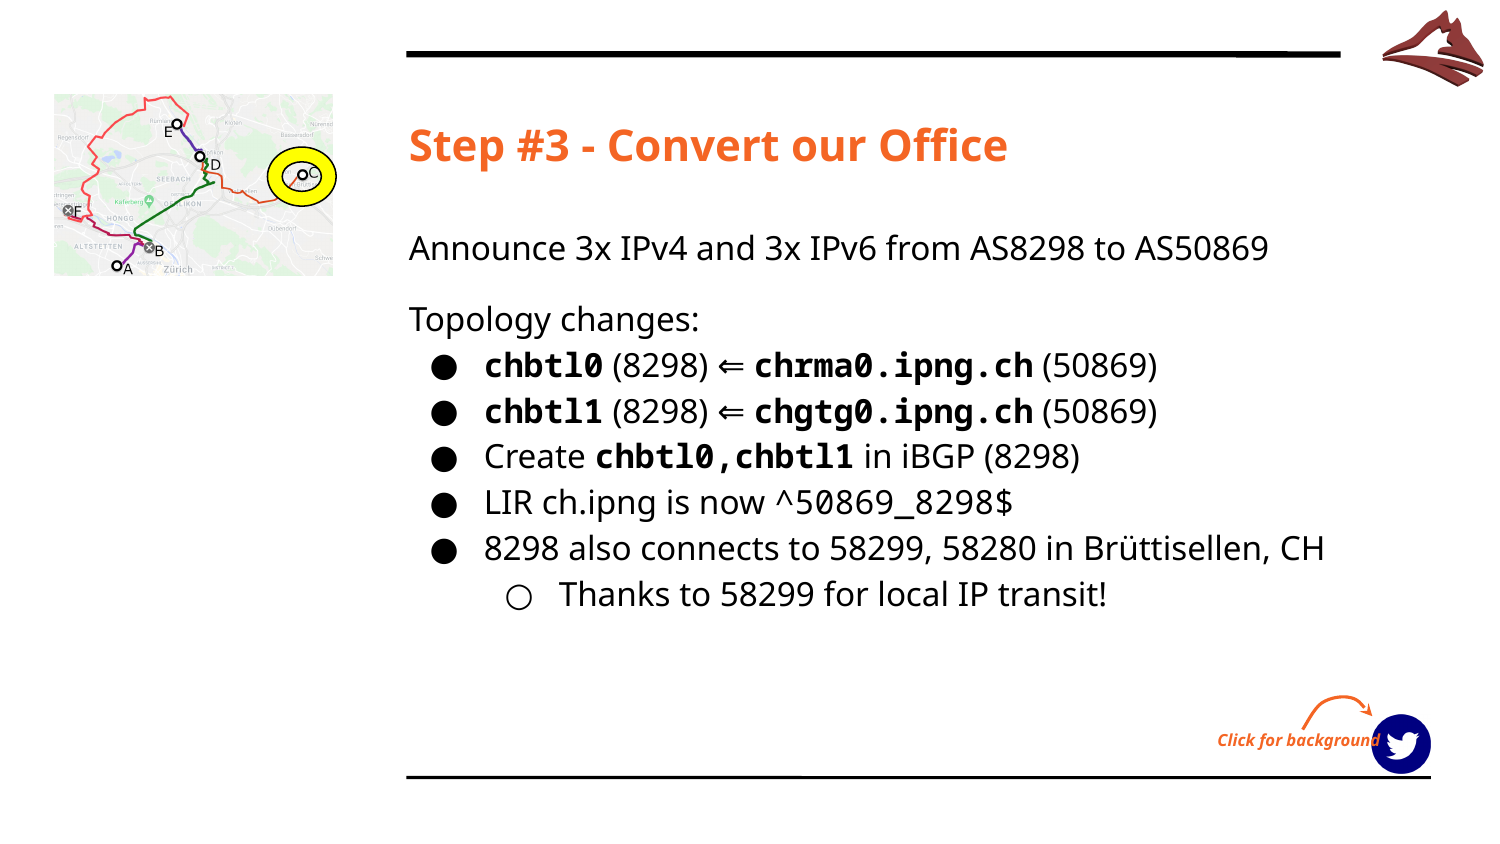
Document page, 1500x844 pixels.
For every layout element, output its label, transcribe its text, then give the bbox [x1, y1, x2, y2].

title Step #3 - Convert our Office [393, 94, 1431, 199]
picture [283, 162, 321, 191]
picture [1371, 714, 1431, 774]
picture [1382, 10, 1484, 87]
list Announce 3x IPv4 and 3x IPv6 from AS8298 to AS50869 Topology changes: chbtl0 (8298) ⇐ chrma0.ipng.ch (50869) chbtl1 (8298) ⇐ chgtg0.ipng.ch (50869) Create chbtl0,chbtl1 in iBGP (8298) LIR ch.ipng is now ^50869_8298$ 8298 also connects to 58299, 58280 in Brüttisellen, CH Thanks to 58299 for local IP transit! [393, 206, 1431, 756]
text_box [267, 147, 337, 207]
text_box Click for background [1202, 714, 1423, 765]
picture [54, 94, 333, 276]
